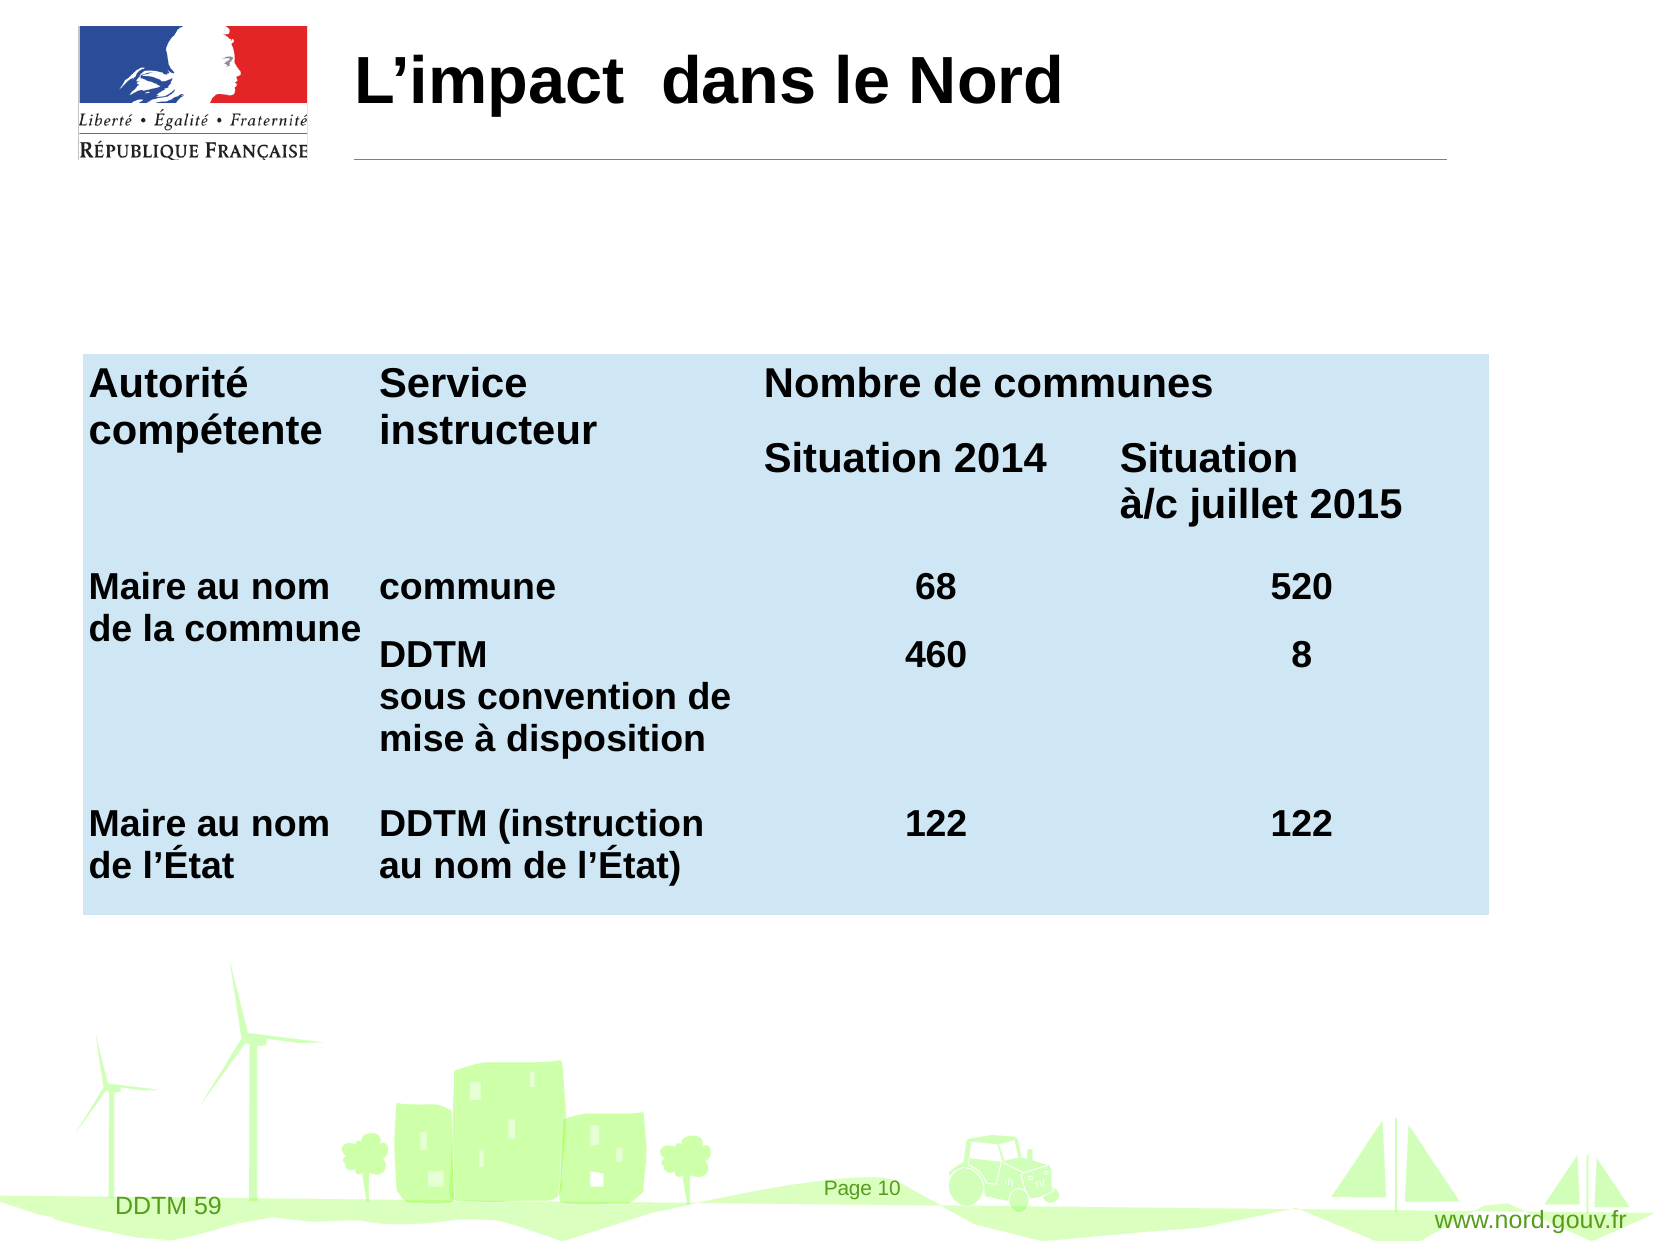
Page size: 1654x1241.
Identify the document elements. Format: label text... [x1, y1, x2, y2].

picture [0, 961, 1654, 1241]
table_header Nombre de communes [758, 354, 1489, 429]
table_cell Maire au nom de l’État [83, 797, 373, 915]
table_cell commune [373, 559, 758, 628]
table_cell Maire au nom de la commune [83, 559, 373, 797]
table_header Service instructeur [373, 354, 758, 559]
table_cell Situation 2014 [758, 429, 1114, 559]
table_cell 122 [758, 797, 1114, 915]
table_cell 68 [758, 559, 1114, 628]
table_cell 520 [1114, 559, 1489, 628]
table_cell Situation à/c juillet 2015 [1114, 429, 1489, 559]
table_cell DDTM sous convention de mise à disposition [373, 628, 758, 797]
table_cell 8 [1114, 628, 1489, 797]
table_cell DDTM (instruction au nom de l’État) [373, 797, 758, 915]
table_header Autorité compétente [83, 354, 373, 559]
table_cell 122 [1114, 797, 1489, 915]
title L’impact dans le Nord [354, 31, 1571, 130]
table_cell 460 [758, 628, 1114, 797]
